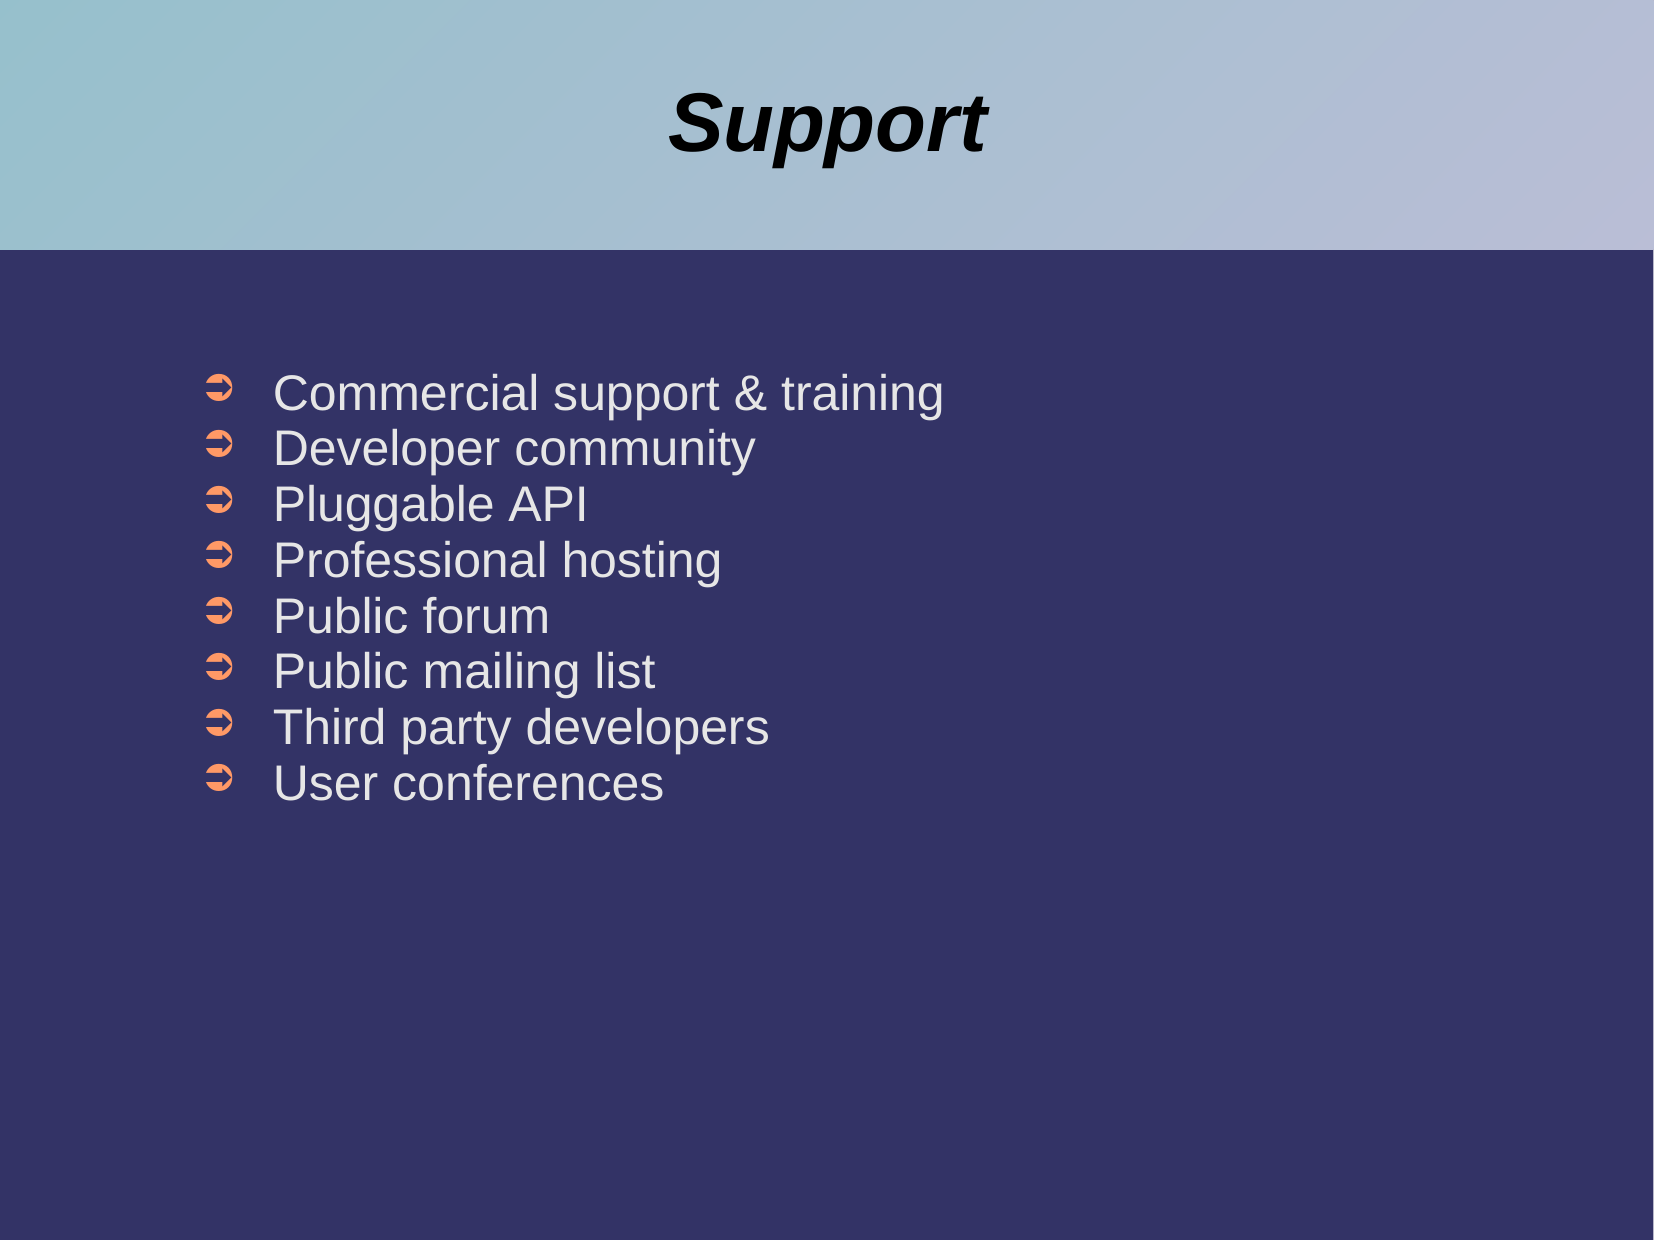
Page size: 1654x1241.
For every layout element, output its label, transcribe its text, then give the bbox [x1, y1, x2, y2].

title Support [121, 19, 1534, 227]
list Commercial support & training Developer community Pluggable API Professional hosting Public forum Public mailing list Third party developers User conferences [178, 364, 1570, 1147]
